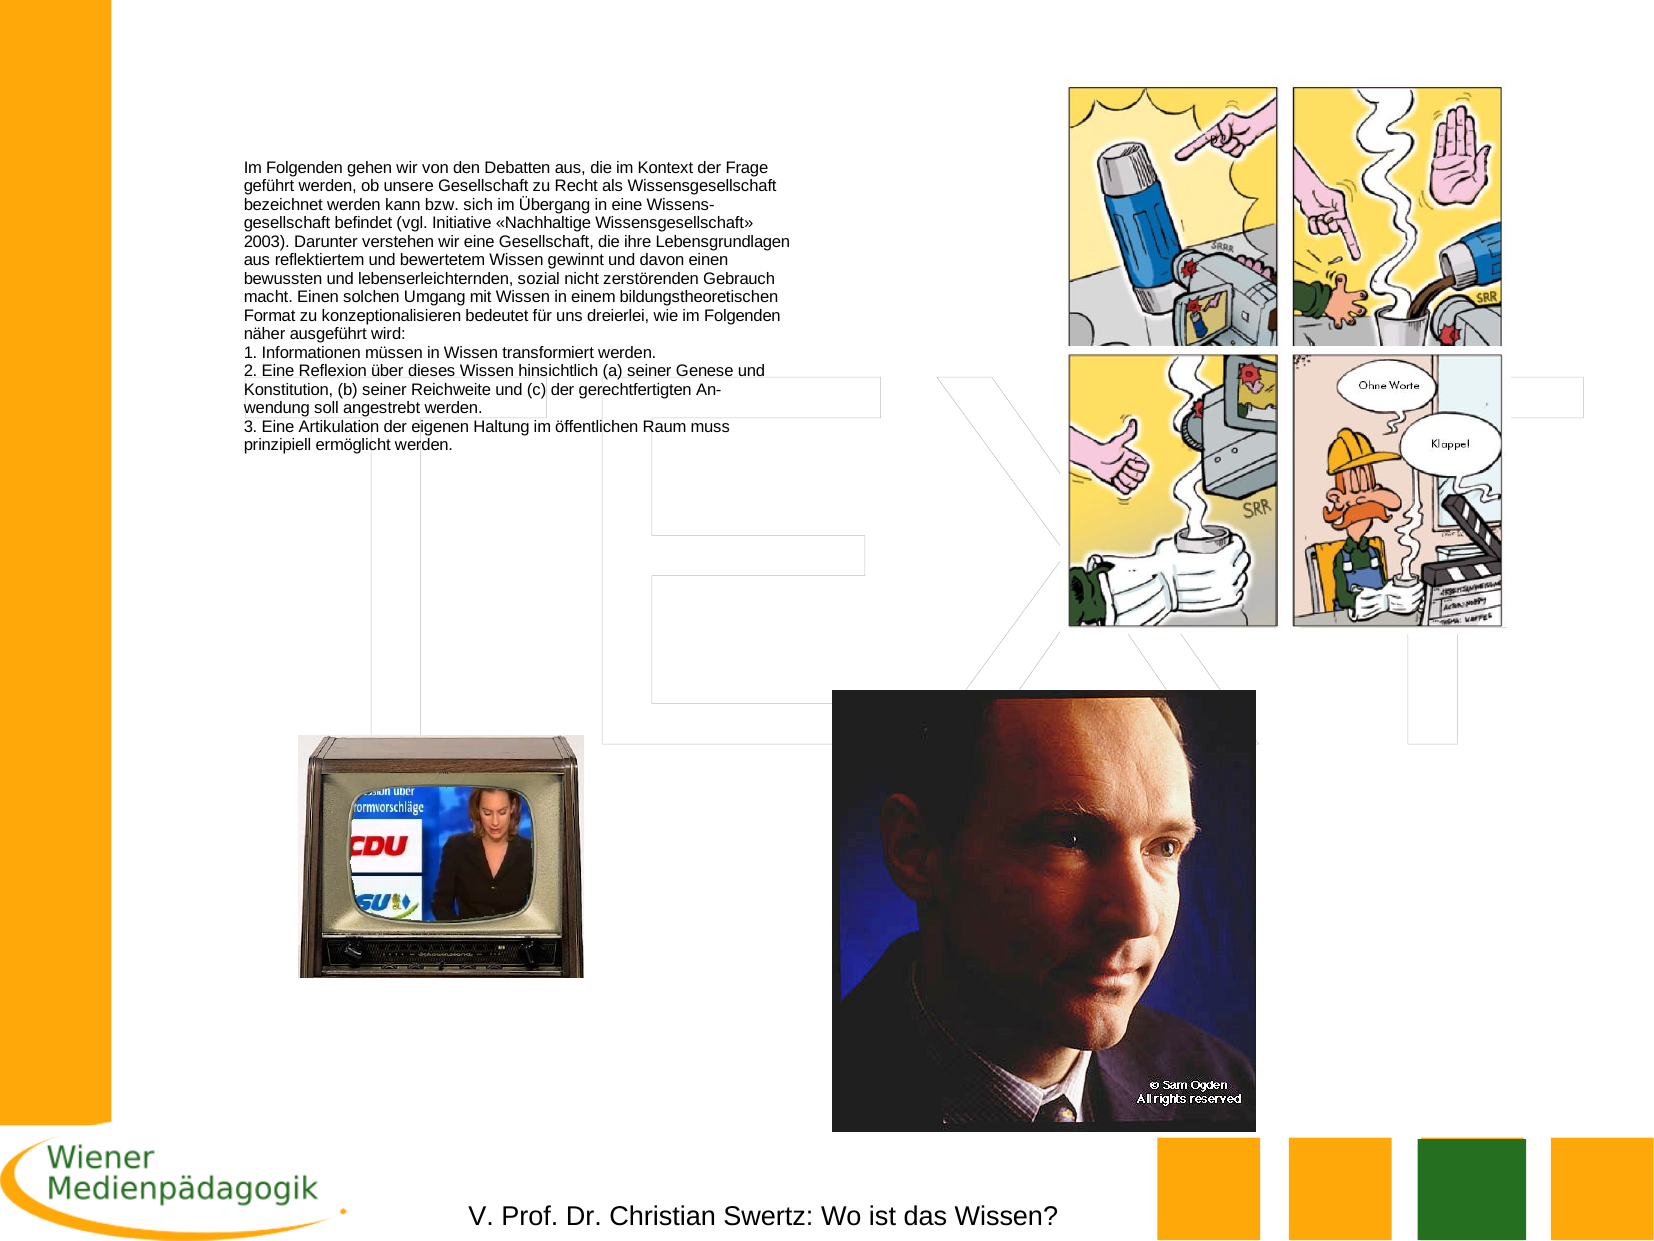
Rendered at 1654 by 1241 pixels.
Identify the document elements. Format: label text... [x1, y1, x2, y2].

picture [832, 690, 1256, 1132]
text_box Im Folgenden gehen wir von den Debatten aus, die im Kontext der Frage geführt werden, ob unsere Gesellschaft zu Recht als Wissensgesellschaft bezeichnet werden kann bzw. sich im Übergang in eine Wissens- gesellschaft befindet (vgl. Initiative «Nachhaltige Wissensgesellschaft» 2003). Darunter verstehen wir eine Gesellschaft, die ihre Lebensgrundlagen aus reflektiertem und bewertetem Wissen gewinnt und davon einen bewussten und lebenserleichternden, sozial nicht zerstörenden Gebrauch macht. Einen solchen Umgang mit Wissen in einem bildungstheoretischen Format zu konzeptionalisieren bedeutet für uns dreierlei, wie im Folgenden näher ausgeführt wird: 1. Informationen müssen in Wissen transformiert werden. 2. Eine Reflexion über dieses Wissen hinsichtlich (a) seiner Genese und Konstitution, (b) seiner Reichweite und (c) der gerechtfertigten An- wendung soll angestrebt werden. 3. Eine Artikulation der eigenen Haltung im öffentlichen Raum muss prinzipiell ermöglicht werden. [243, 158, 837, 479]
picture [298, 735, 584, 978]
picture [1060, 76, 1511, 634]
picture [0, 1114, 398, 1241]
text_box TEXT [233, 261, 1597, 922]
text_box [1417, 1139, 1527, 1241]
